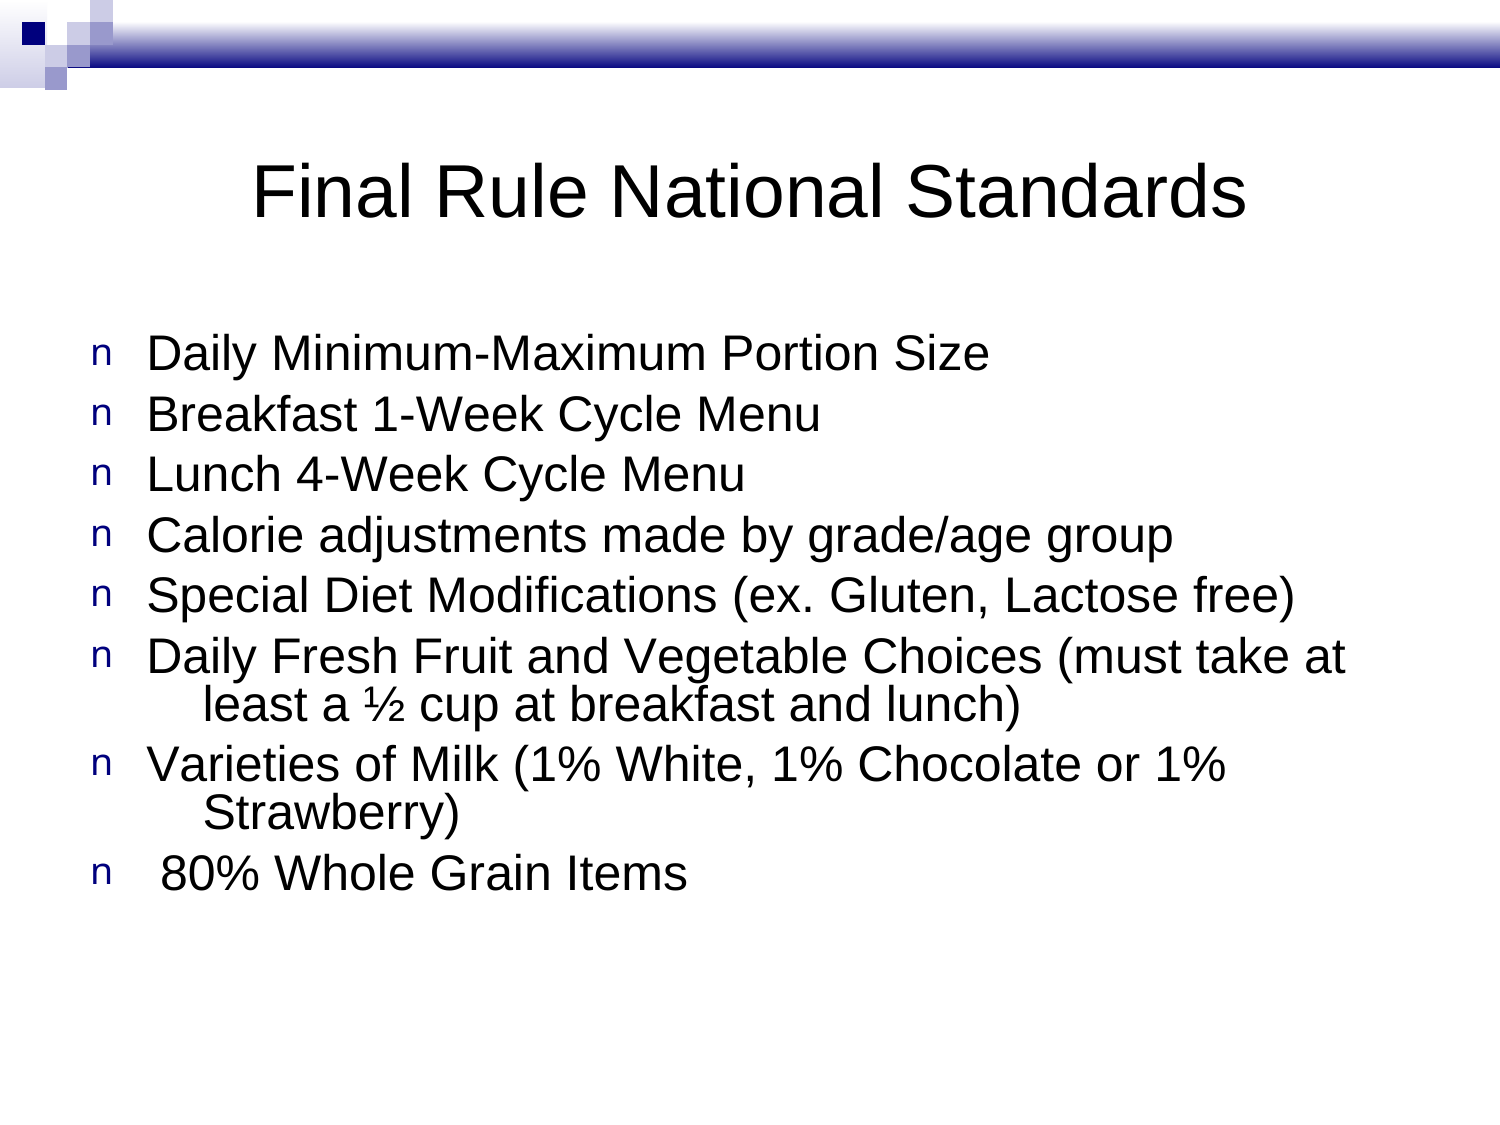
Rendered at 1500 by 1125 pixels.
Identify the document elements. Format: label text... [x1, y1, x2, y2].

list Daily Minimum-Maximum Portion Size Breakfast 1-Week Cycle Menu Lunch 4-Week Cycle Menu Calorie adjustments made by grade/age group Special Diet Modifications (ex. Gluten, Lactose free) Daily Fresh Fruit and Vegetable Choices (must take at least a ½ cup at breakfast and lunch) Varieties of Milk (1% White, 1% Chocolate or 1% Strawberry) 80% Whole Grain Items [75, 324, 1426, 963]
title Final Rule National Standards [75, 75, 1426, 300]
